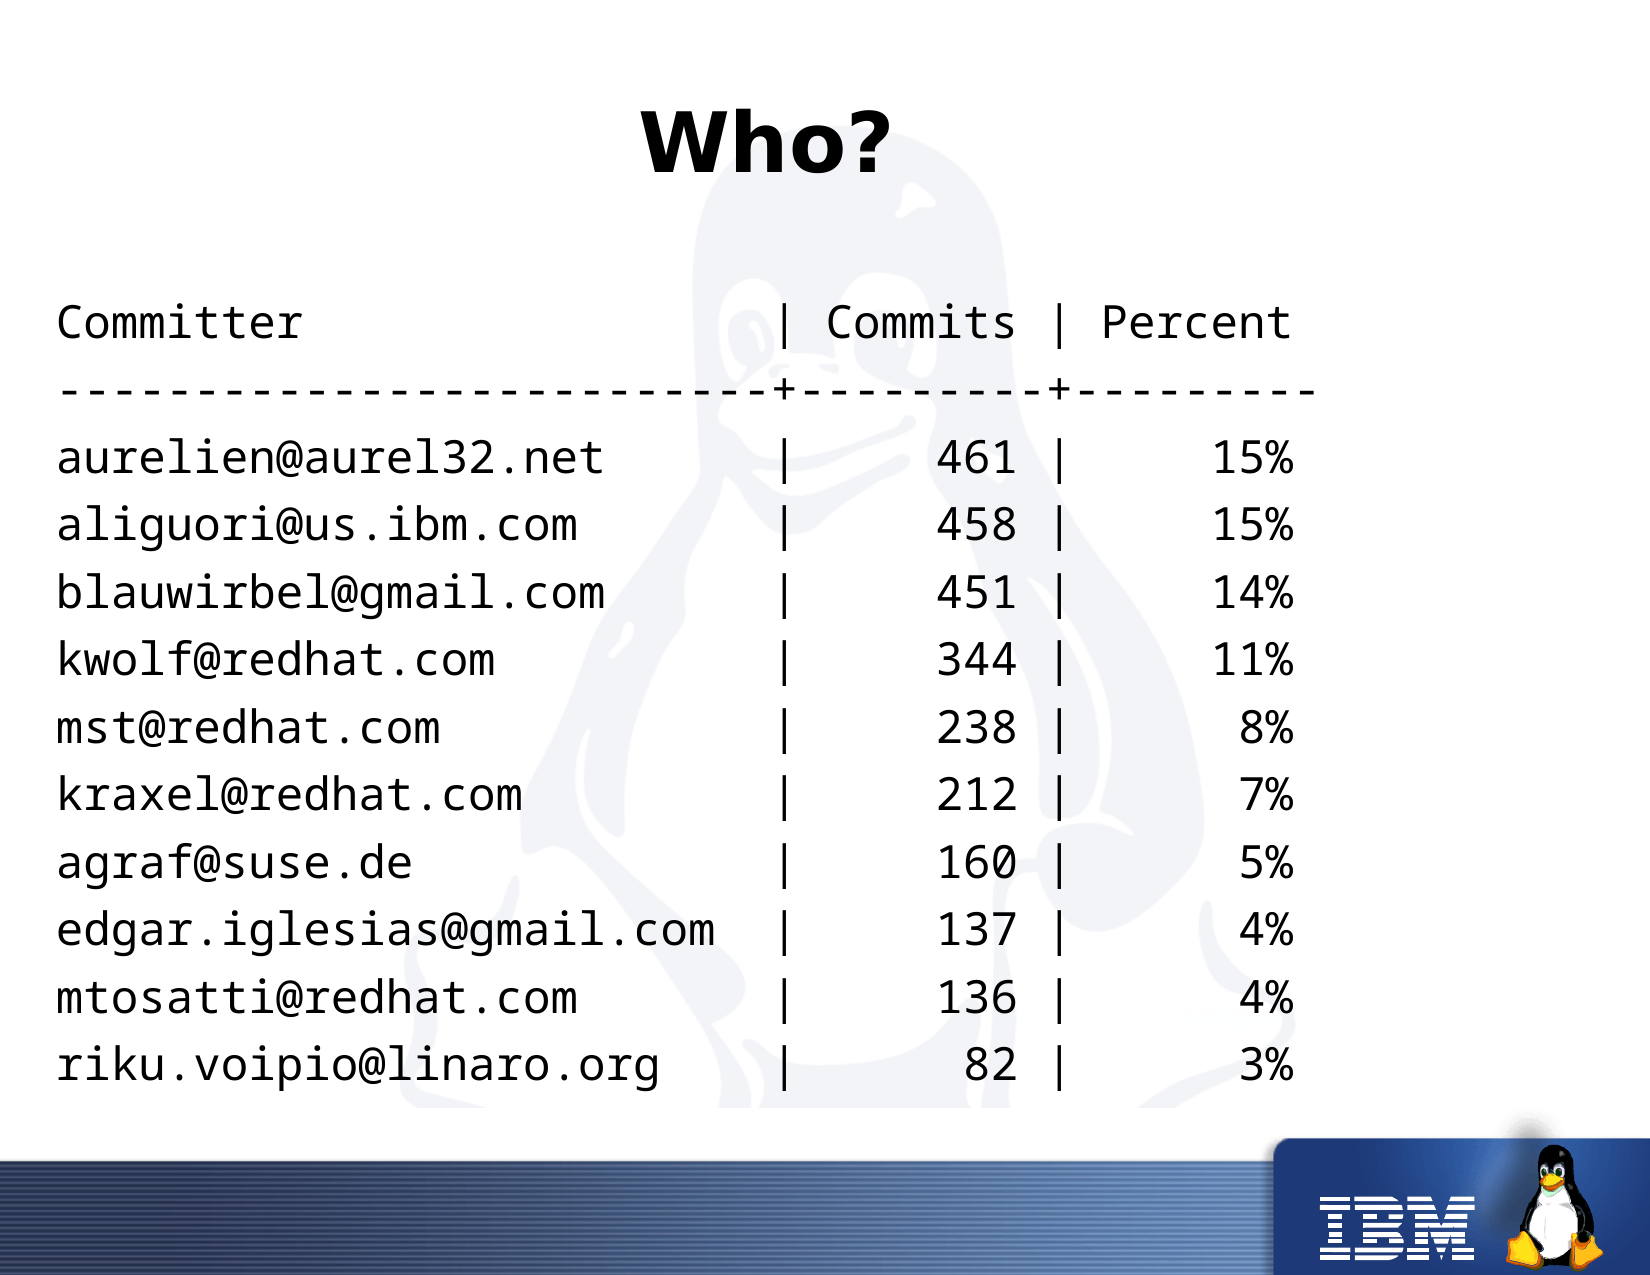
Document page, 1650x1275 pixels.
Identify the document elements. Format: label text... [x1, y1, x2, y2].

title Who? [76, 76, 1457, 211]
text_box Committer | Commits | Percent --------------------------+---------+--------- aurelien@aurel32.net | 461 | 15% aliguori@us.ibm.com | 458 | 15% blauwirbel@gmail.com | 451 | 14% kwolf@redhat.com | 344 | 11% mst@redhat.com | 238 | 8% kraxel@redhat.com | 212 | 7% agraf@suse.de | 160 | 5% edgar.iglesias@gmail.com | 137 | 4% mtosatti@redhat.com | 136 | 4% riku.voipio@linaro.org | 82 | 3% [55, 284, 1650, 1000]
